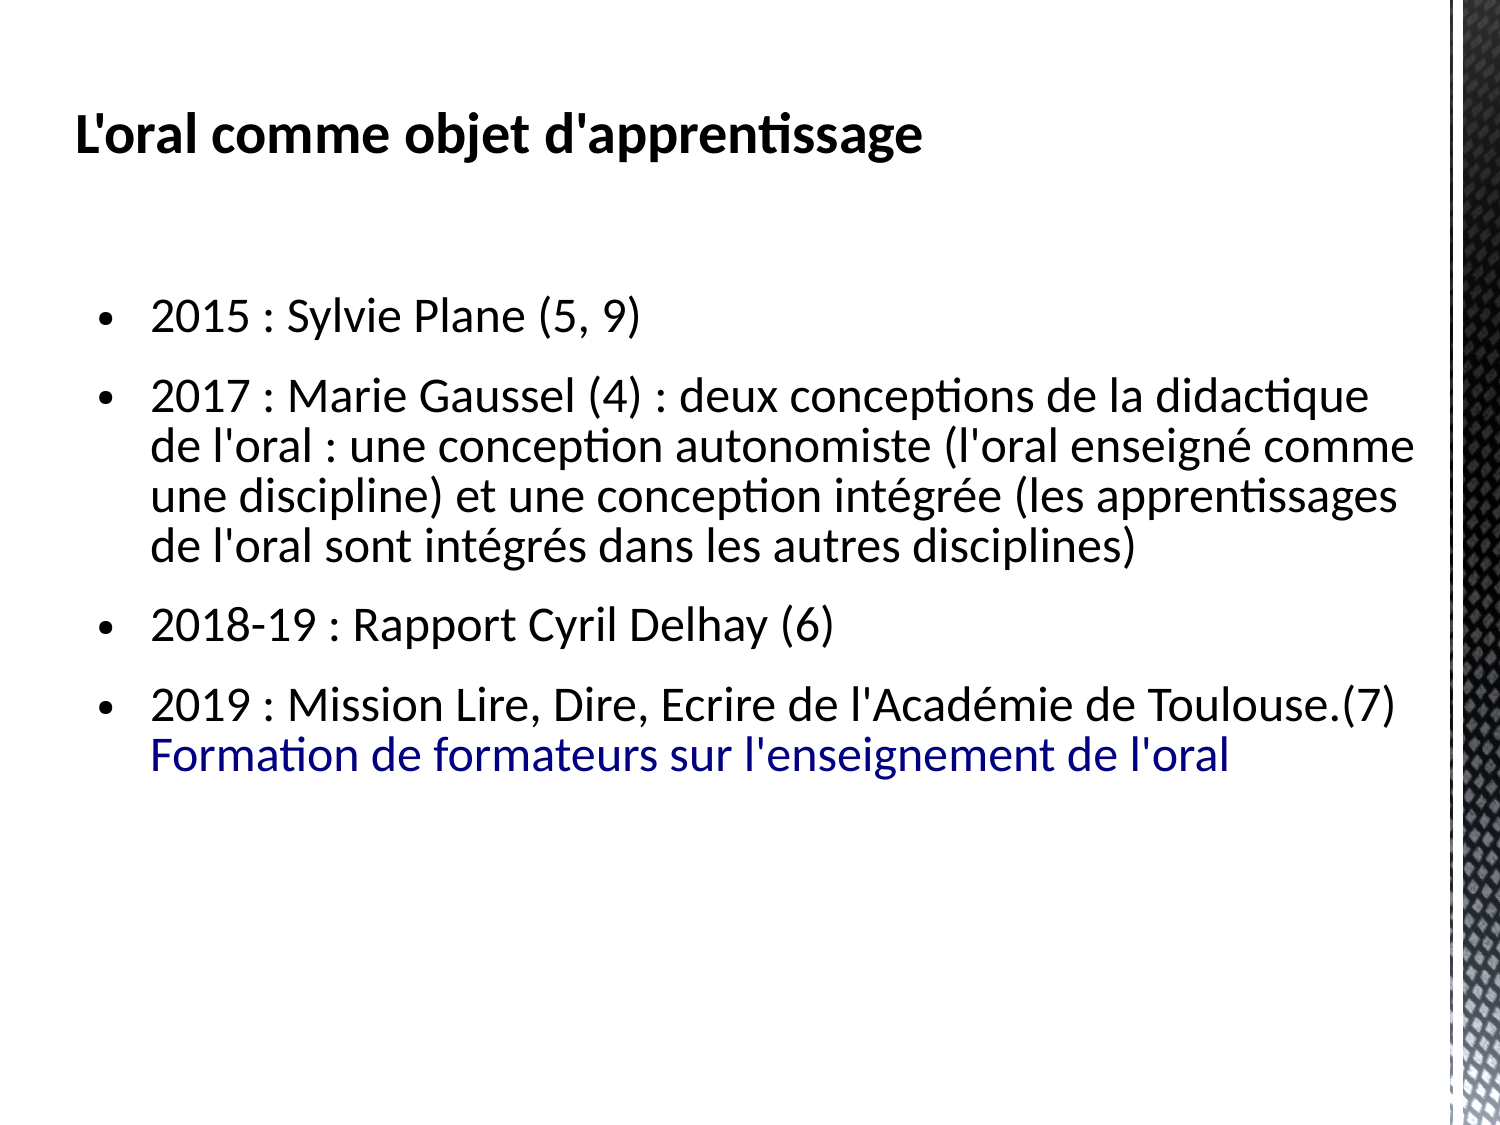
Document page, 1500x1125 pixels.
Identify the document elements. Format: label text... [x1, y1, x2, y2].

list 2015 : Sylvie Plane (5, 9) 2017 : Marie Gaussel (4) : deux conceptions de la didactique de l'oral : une conception autonomiste (l'oral enseigné comme une discipline) et une conception intégrée (les apprentissages de l'oral sont intégrés dans les autres disciplines) 2018-19 : Rapport Cyril Delhay (6) 2019 : Mission Lire, Dire, Ecrire de l'Académie de Toulouse.(7) Formation de formateurs sur l'enseignement de l'oral [79, 295, 1430, 914]
title L'oral comme objet d'apprentissage [75, 44, 1425, 233]
picture [1447, 0, 1500, 1125]
